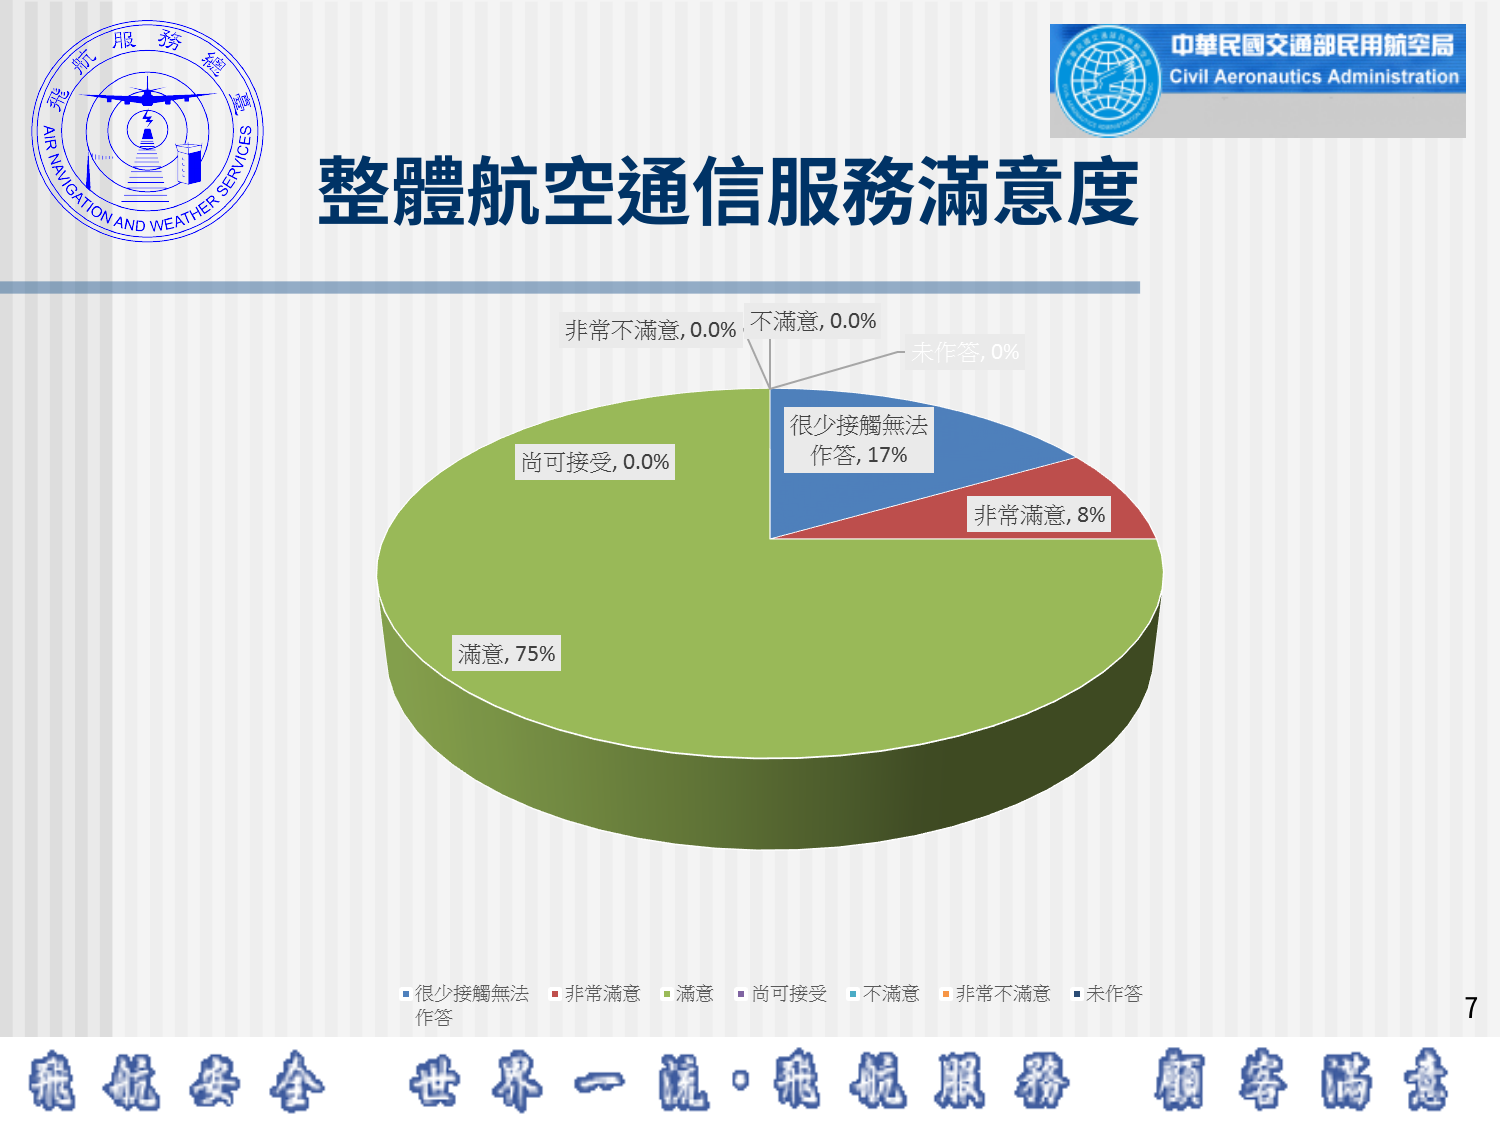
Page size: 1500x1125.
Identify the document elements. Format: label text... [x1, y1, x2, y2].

text_box <編號> [1468, 964, 1495, 1040]
title 整體航空通信服務滿意度 [301, 137, 1388, 243]
chart [68, 294, 1468, 1056]
